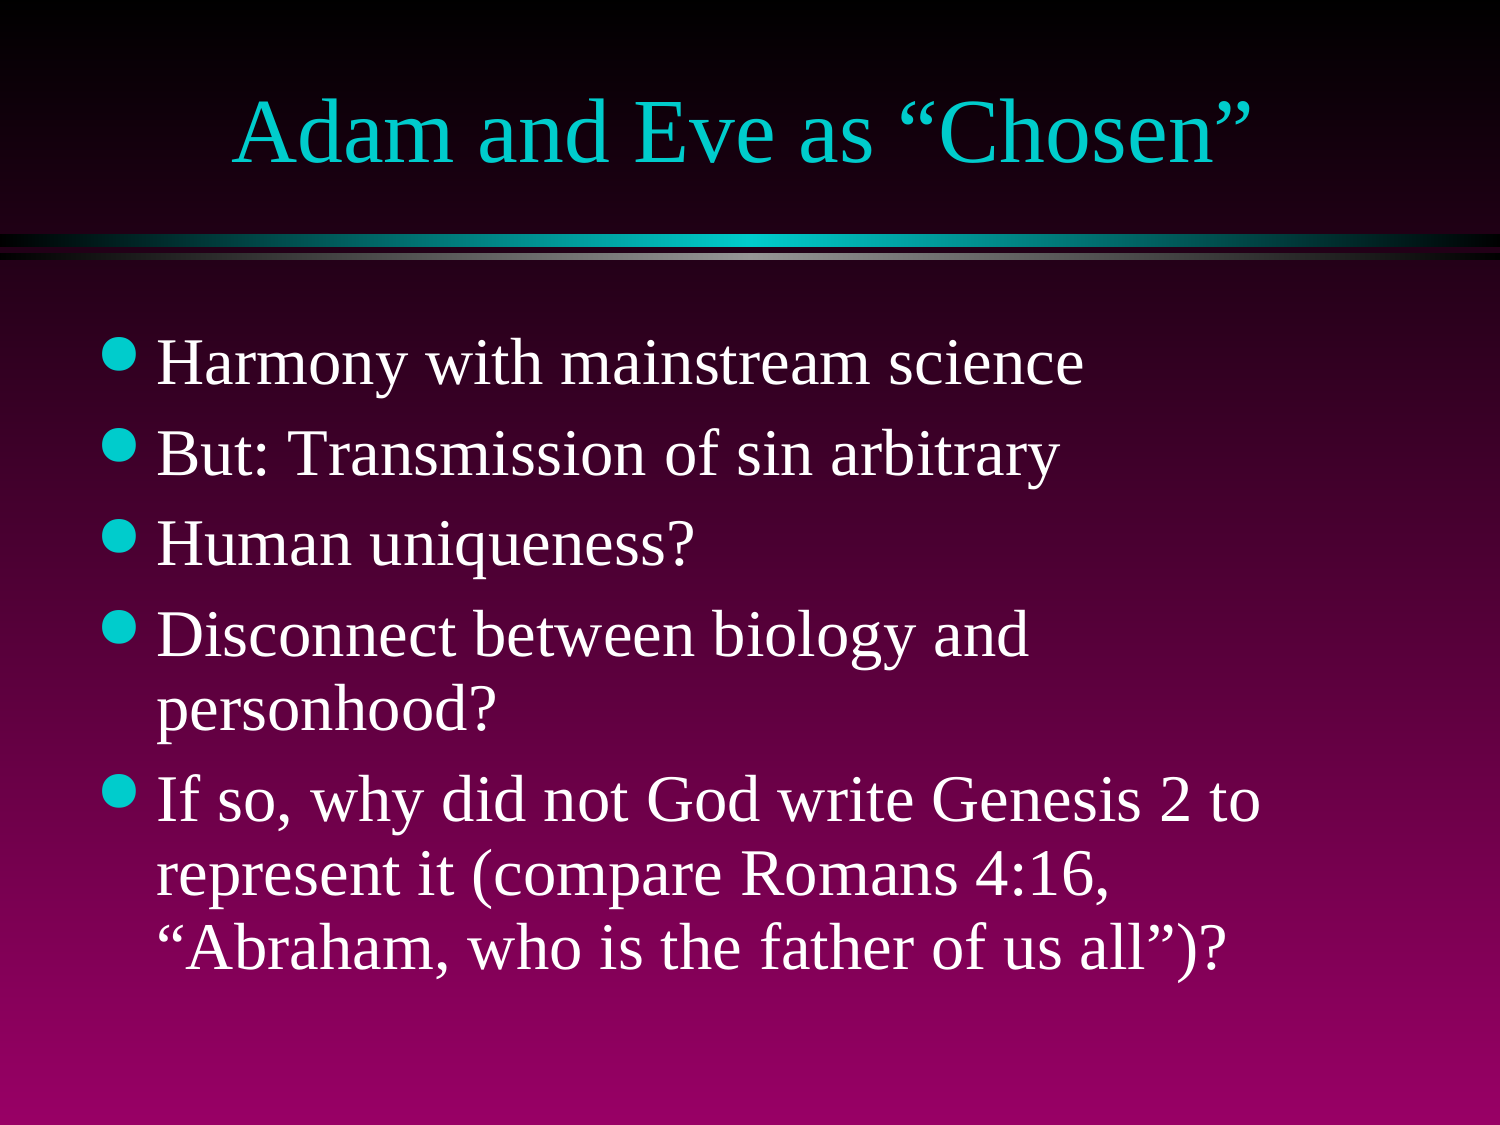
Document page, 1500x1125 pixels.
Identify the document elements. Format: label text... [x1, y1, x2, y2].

list Harmony with mainstream science But: Transmission of sin arbitrary Human uniqueness? Disconnect between biology and personhood? If so, why did not God write Genesis 2 to represent it (compare Romans 4:16, “Abraham, who is the father of us all”)? [99, 324, 1388, 1068]
title Adam and Eve as “Chosen” [99, 37, 1388, 225]
